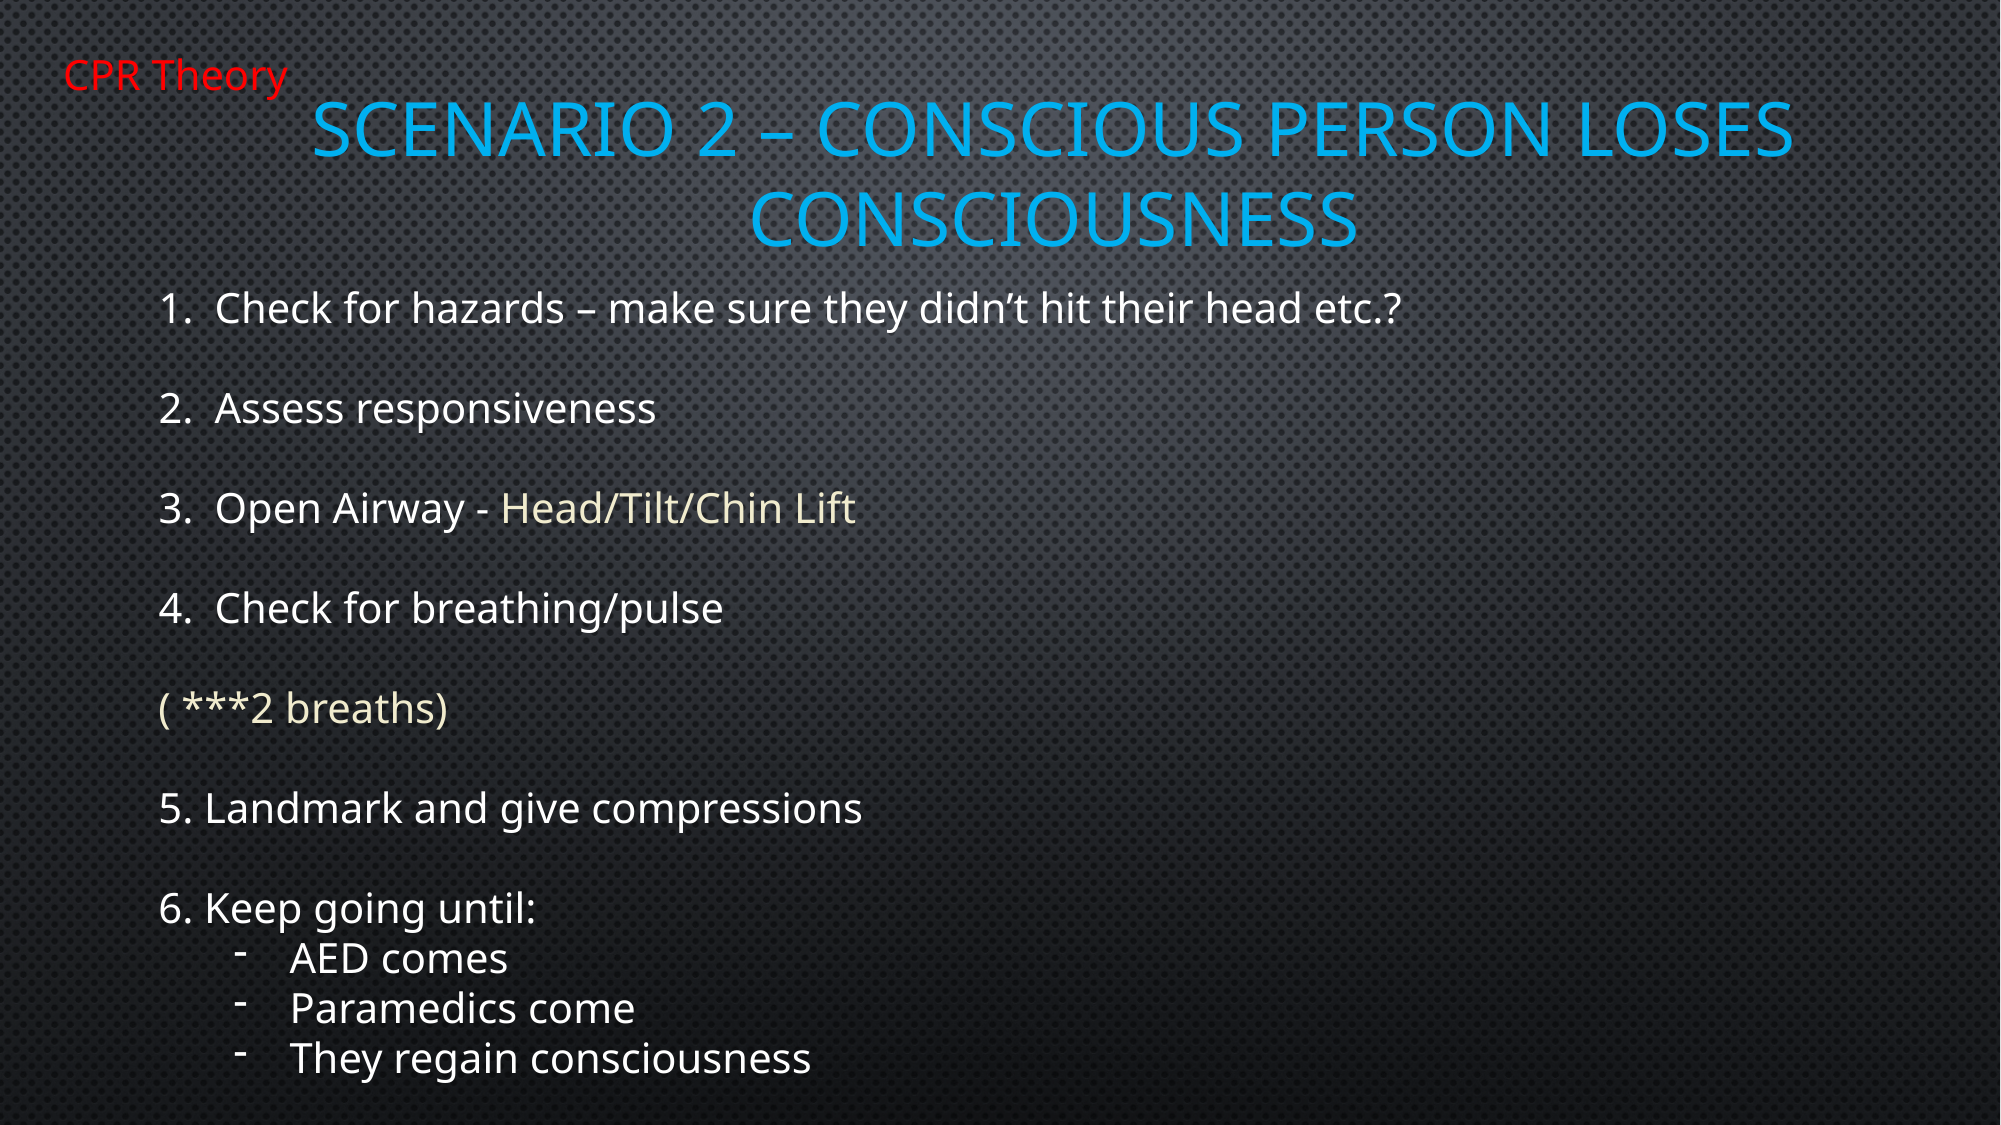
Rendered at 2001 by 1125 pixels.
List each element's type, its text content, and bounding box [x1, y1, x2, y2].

picture [0, 0, 2001, 1125]
text_box SCENARIO 2 – CONSCIOUS PERSON LOSES CONSCIOUSNESS [185, 74, 1923, 270]
text_box CPR Theory [48, 41, 323, 107]
text_box Check for hazards – make sure they didn’t hit their head etc.? Assess responsiveness Open Airway - Head/Tilt/Chin Lift Check for breathing/pulse ( ***2 breaths) 5. Landmark and give compressions 6. Keep going until: AED comes Paramedics come They regain consciousness [143, 274, 1744, 1090]
